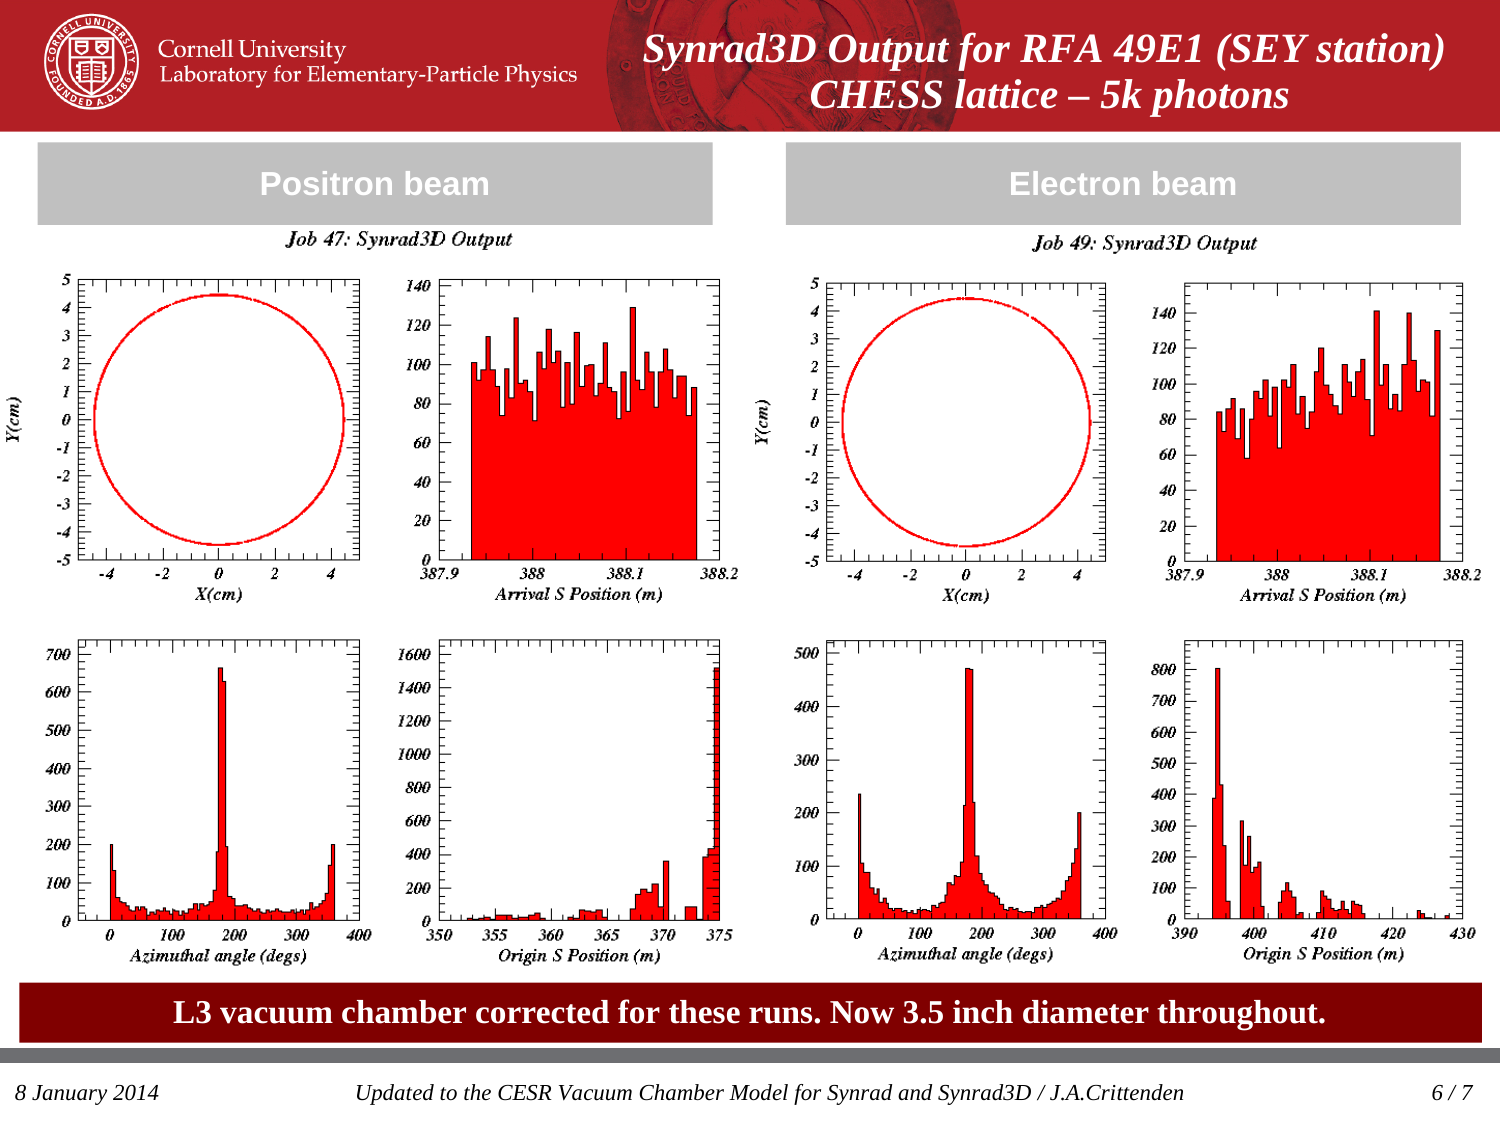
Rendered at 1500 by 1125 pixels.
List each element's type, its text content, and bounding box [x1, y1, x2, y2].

text_box L3 vacuum chamber corrected for these runs. Now 3.5 inch diameter throughout. [19, 982, 1482, 1043]
picture [0, 0, 1500, 132]
text_box Positron beam [37, 142, 713, 225]
title Synrad3D Output for RFA 49E1 (SEY station) CHESS lattice – 5k photons [600, 7, 1500, 136]
text_box Electron beam [785, 142, 1461, 225]
picture [750, 226, 1493, 977]
picture [0, 226, 747, 977]
